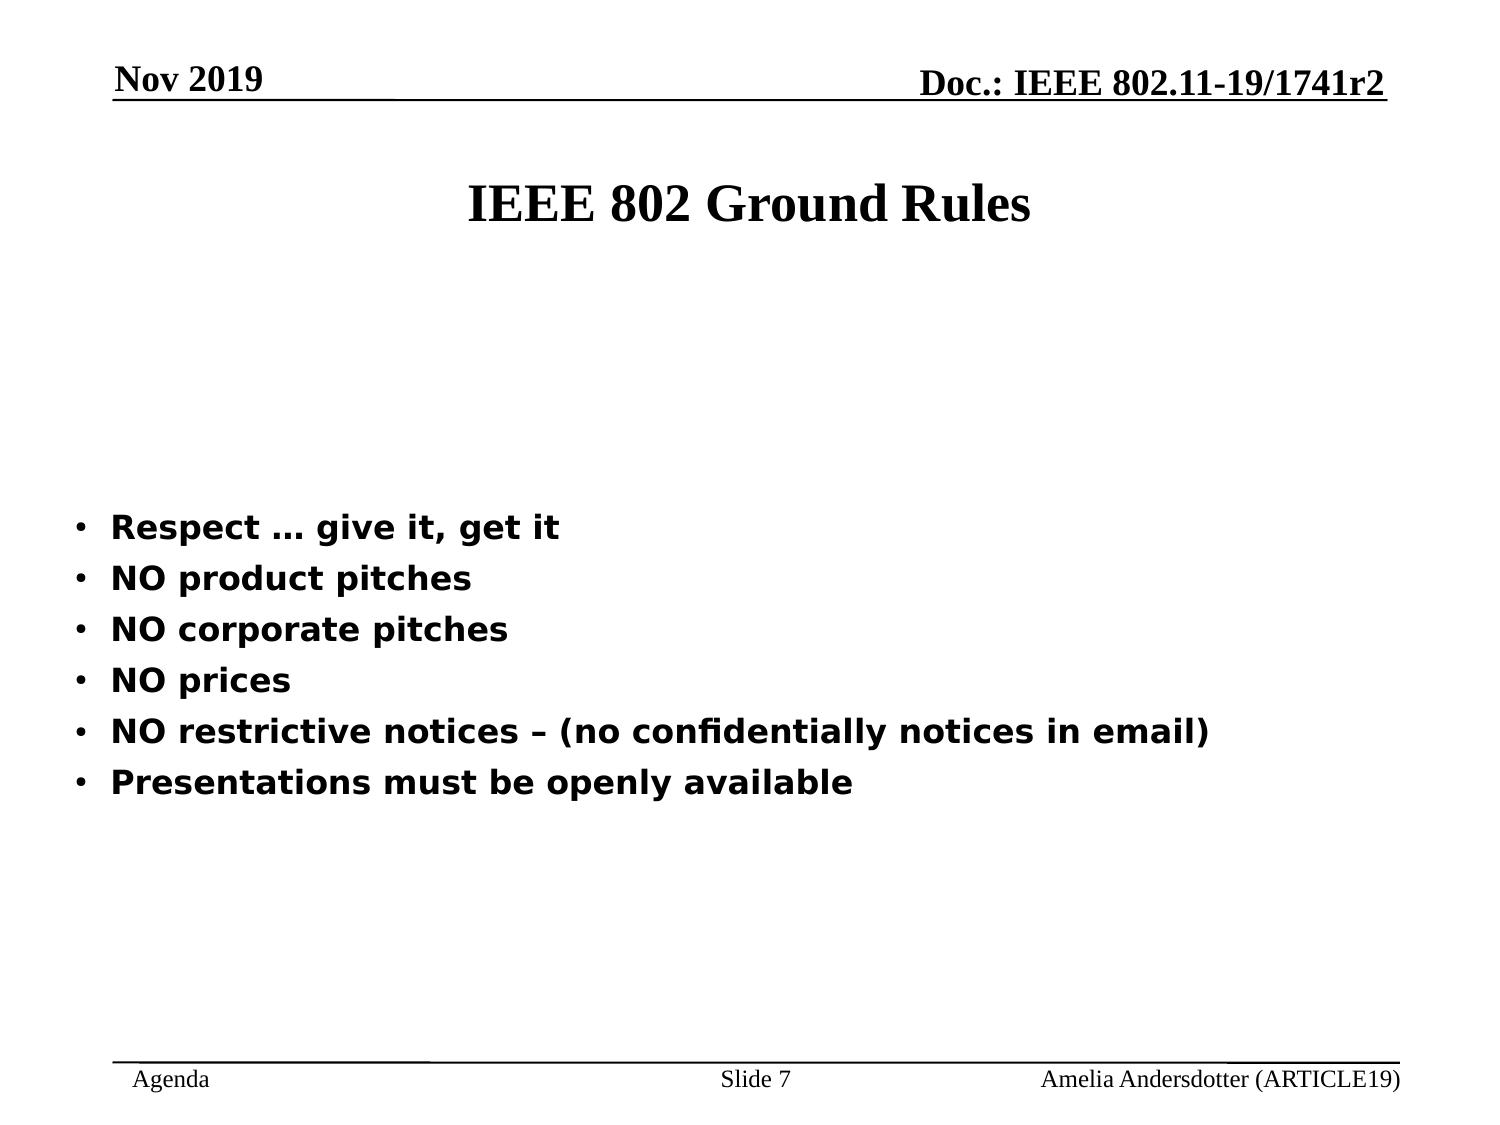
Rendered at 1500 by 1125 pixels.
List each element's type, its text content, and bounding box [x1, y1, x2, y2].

text_box Amelia Andersdotter (ARTICLE19) [878, 1062, 1401, 1092]
text_box Nov 2019 [114, 54, 422, 99]
text_box IEEE 802 Ground Rules [112, 112, 1387, 287]
subtitle Respect … give it, get it NO product pitches NO corporate pitches NO prices NO restrictive notices – (no confidentially notices in email) Presentations must be openly available [75, 389, 1425, 922]
text_box Slide <number> [712, 1062, 799, 1122]
